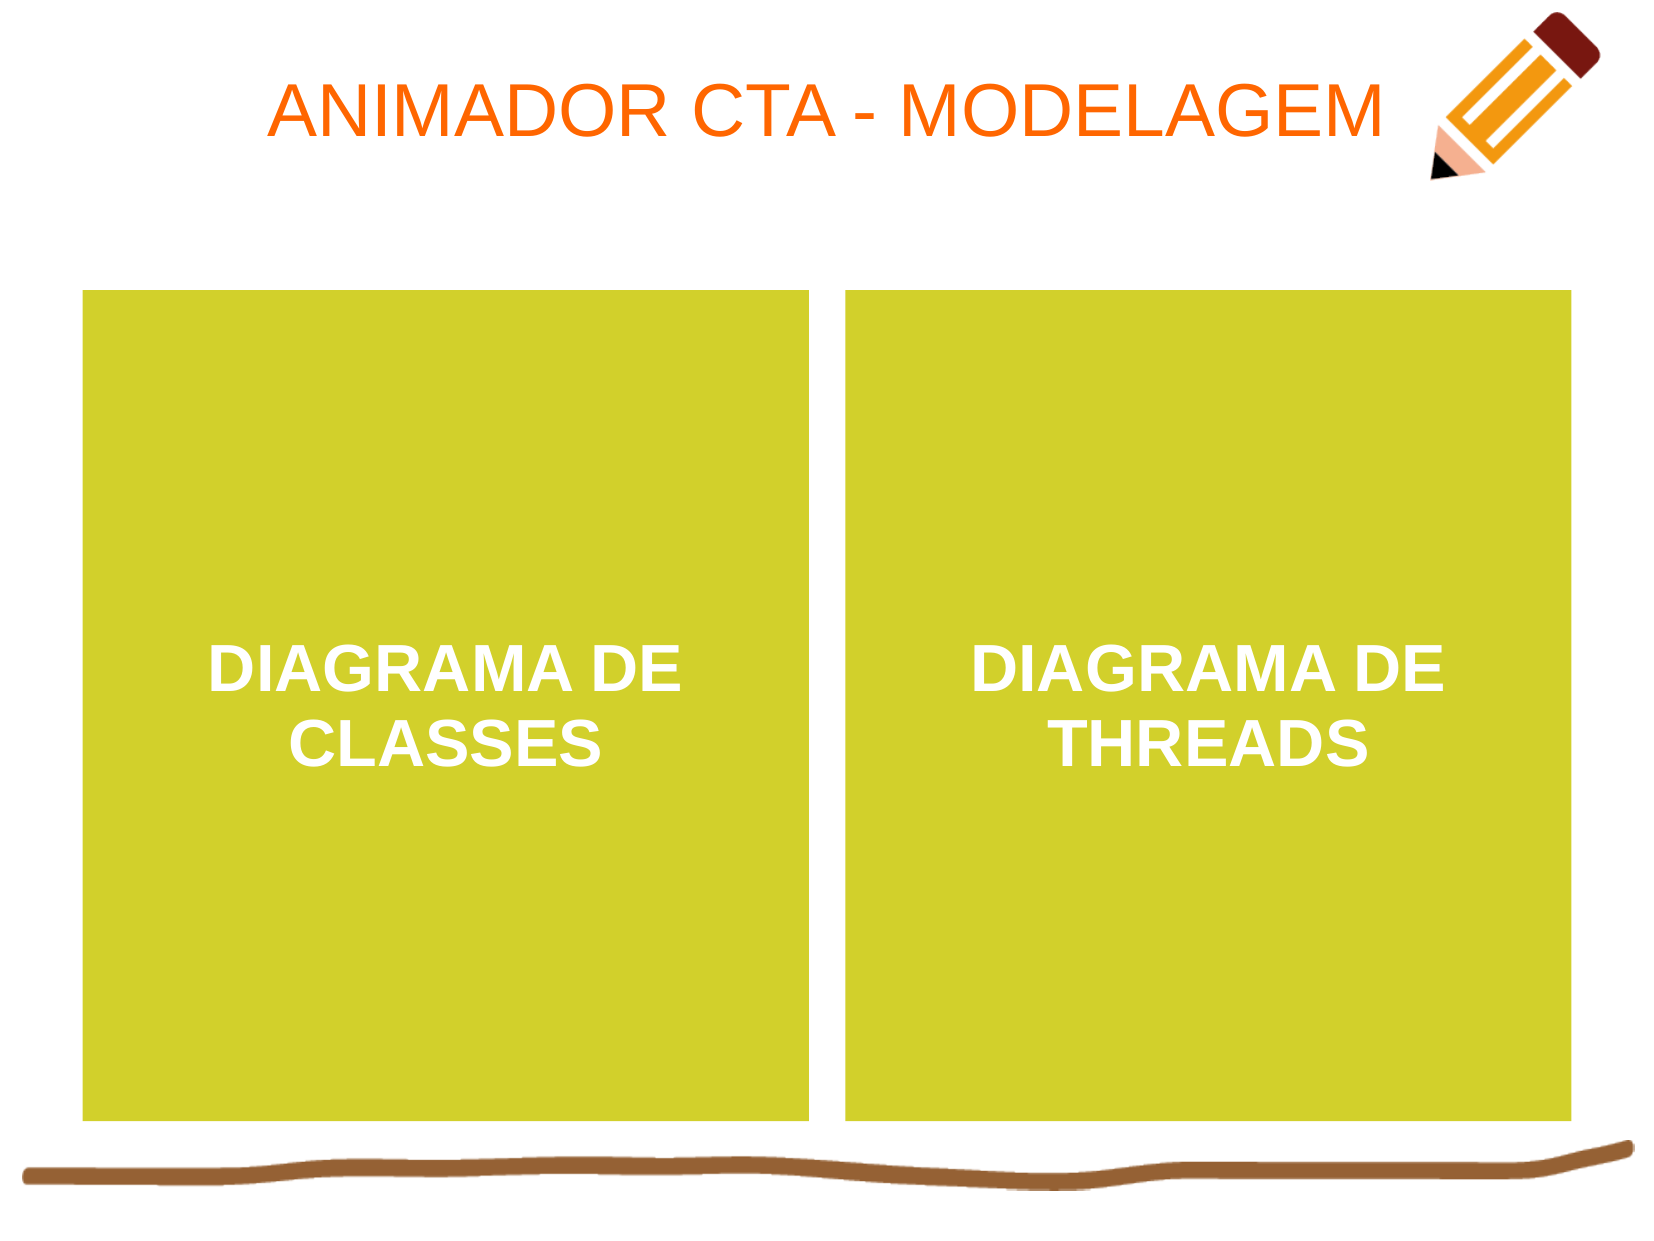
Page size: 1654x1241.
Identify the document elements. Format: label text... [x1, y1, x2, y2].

list DIAGRAMA DE THREADS [845, 290, 1572, 1122]
picture [1430, 12, 1601, 181]
title ANIMADOR CTA - MODELAGEM [82, 49, 1571, 172]
picture [22, 1140, 1635, 1191]
list DIAGRAMA DE CLASSES [82, 290, 809, 1122]
